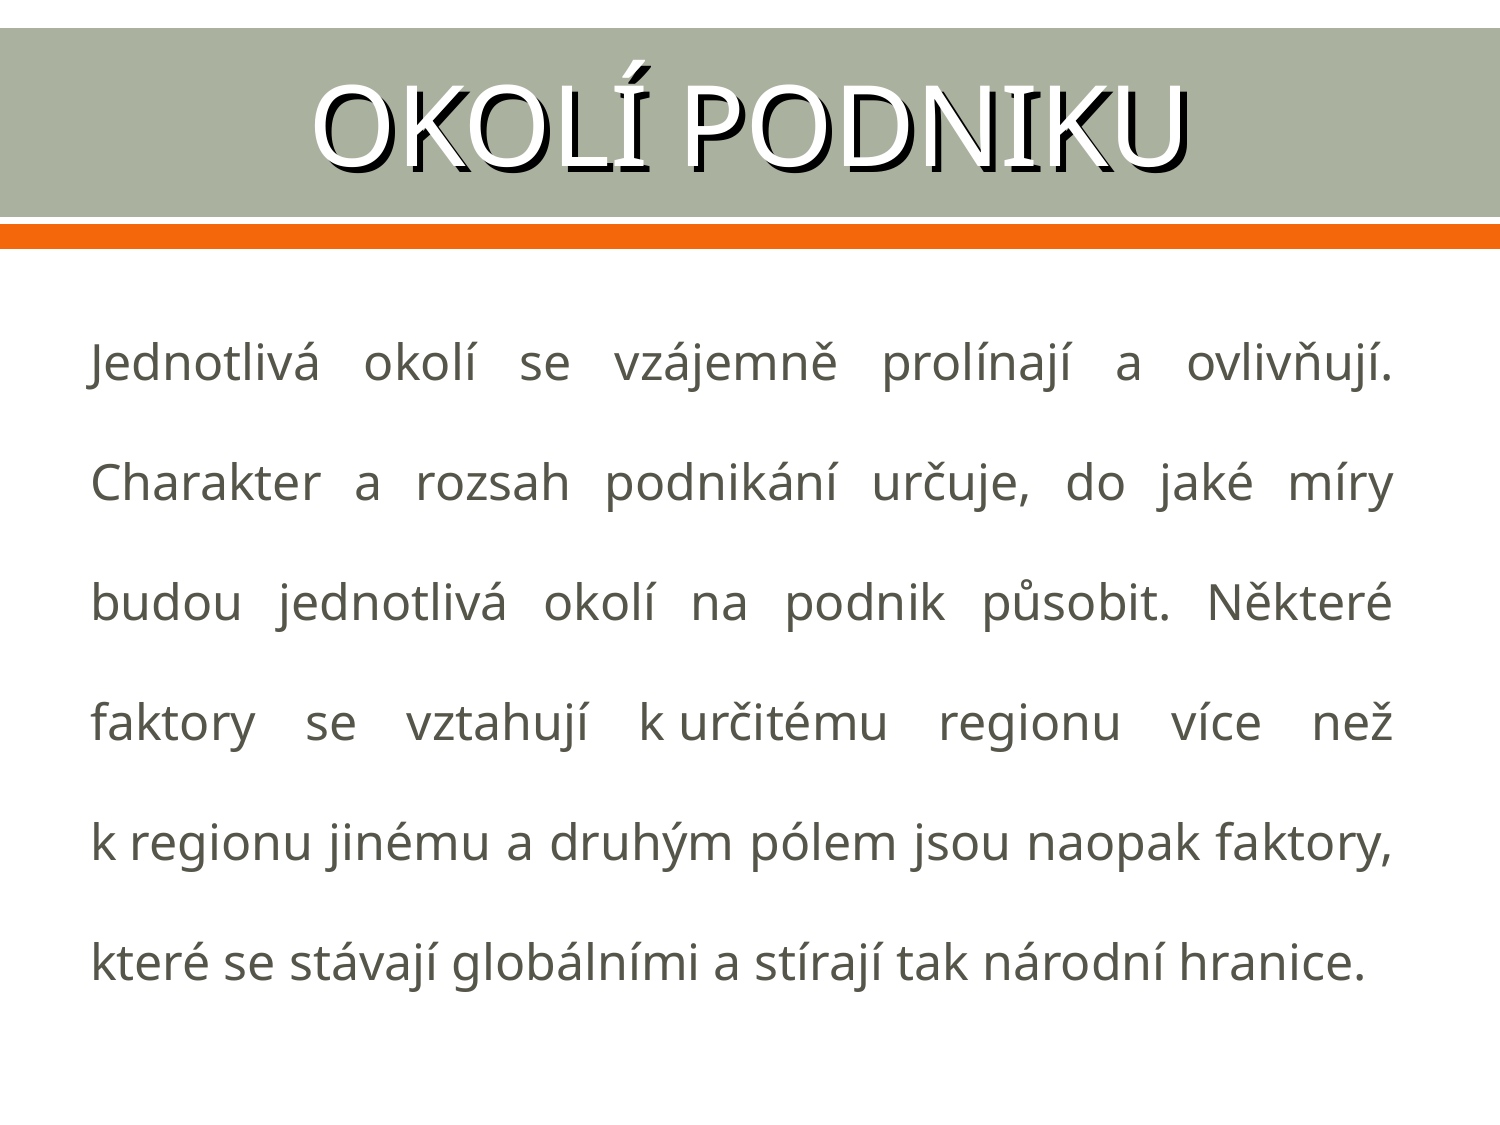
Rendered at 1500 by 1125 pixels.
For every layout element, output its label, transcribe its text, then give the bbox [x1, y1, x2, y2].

title OKOLÍ PODNIKU [75, 29, 1426, 213]
list Jednotlivá okolí se vzájemně prolínají a ovlivňují. Charakter a rozsah podnikání určuje, do jaké míry budou jednotlivá okolí na podnik působit. Některé faktory se vztahují k určitému regionu více než k regionu jinému a druhým pólem jsou naopak faktory, které se stávají globálními a stírají tak národní hranice. [75, 262, 1426, 1005]
